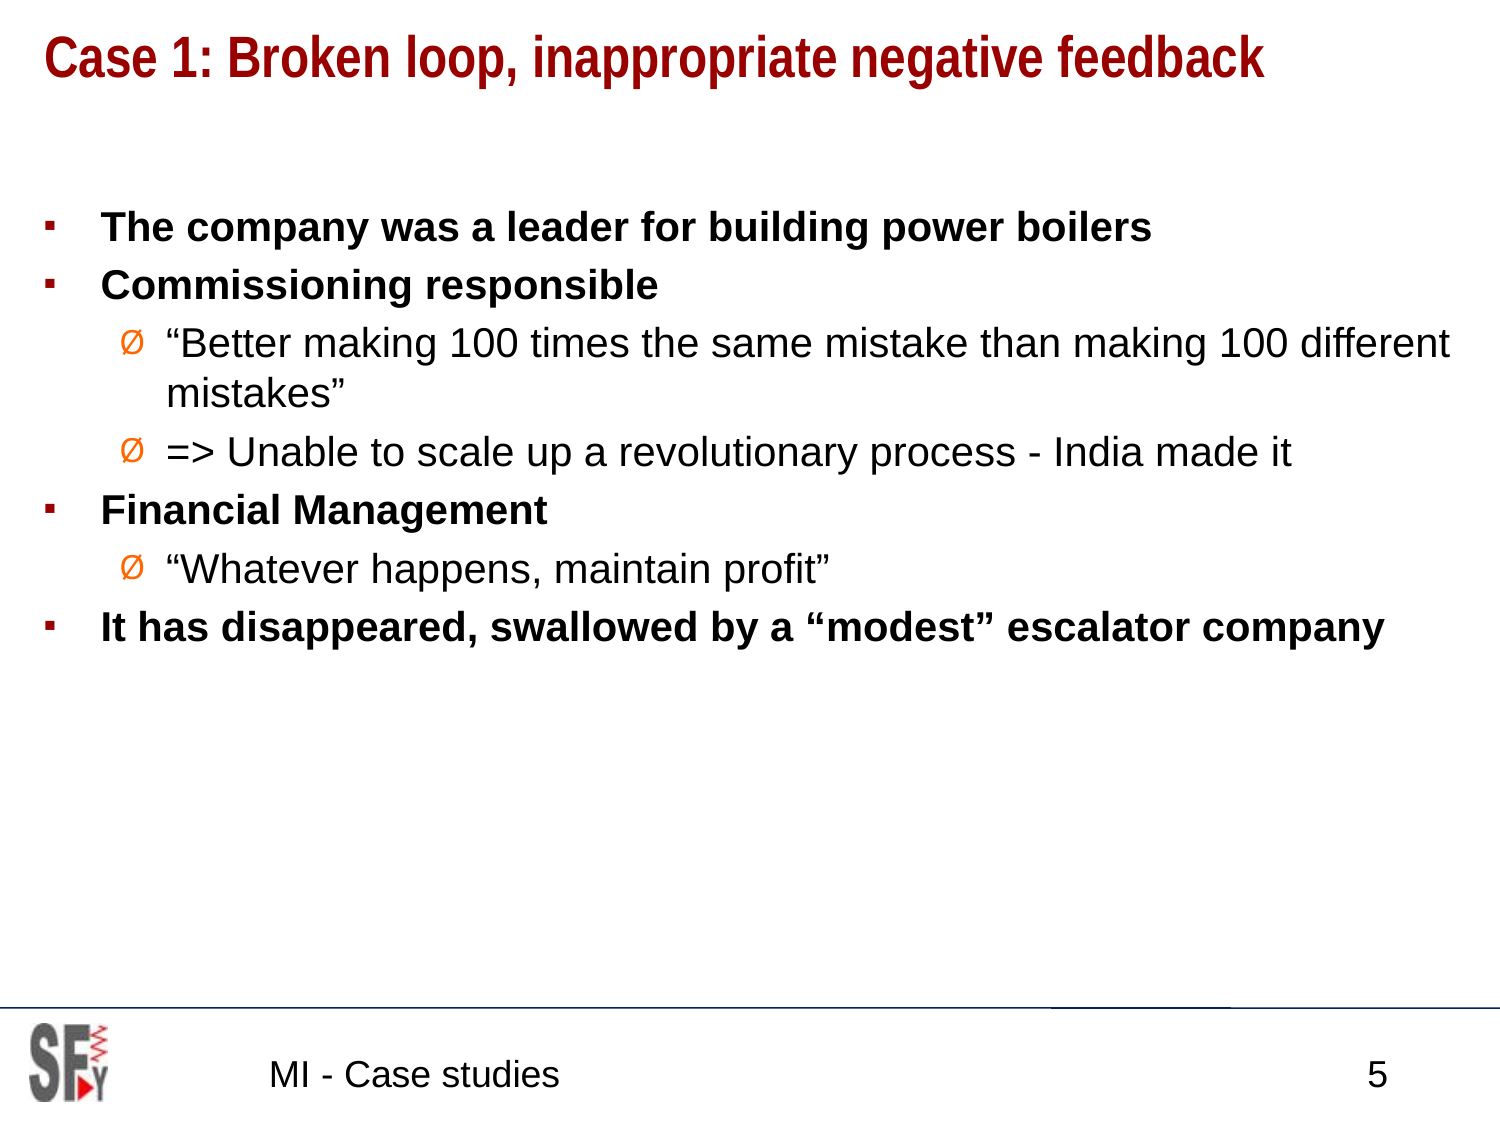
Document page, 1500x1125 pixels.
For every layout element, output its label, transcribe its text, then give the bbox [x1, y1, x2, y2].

slide_number <numéro> [1352, 1034, 1490, 1103]
picture [29, 1023, 108, 1102]
title Case 1: Broken loop, inappropriate negative feedback [29, 12, 1471, 138]
footer MI - Case studies [253, 1034, 1336, 1103]
list The company was a leader for building power boilers Commissioning responsible “Better making 100 times the same mistake than making 100 different mistakes” => Unable to scale up a revolutionary process - India made it Financial Management “Whatever happens, maintain profit” It has disappeared, swallowed by a “modest” escalator company [29, 184, 1471, 988]
